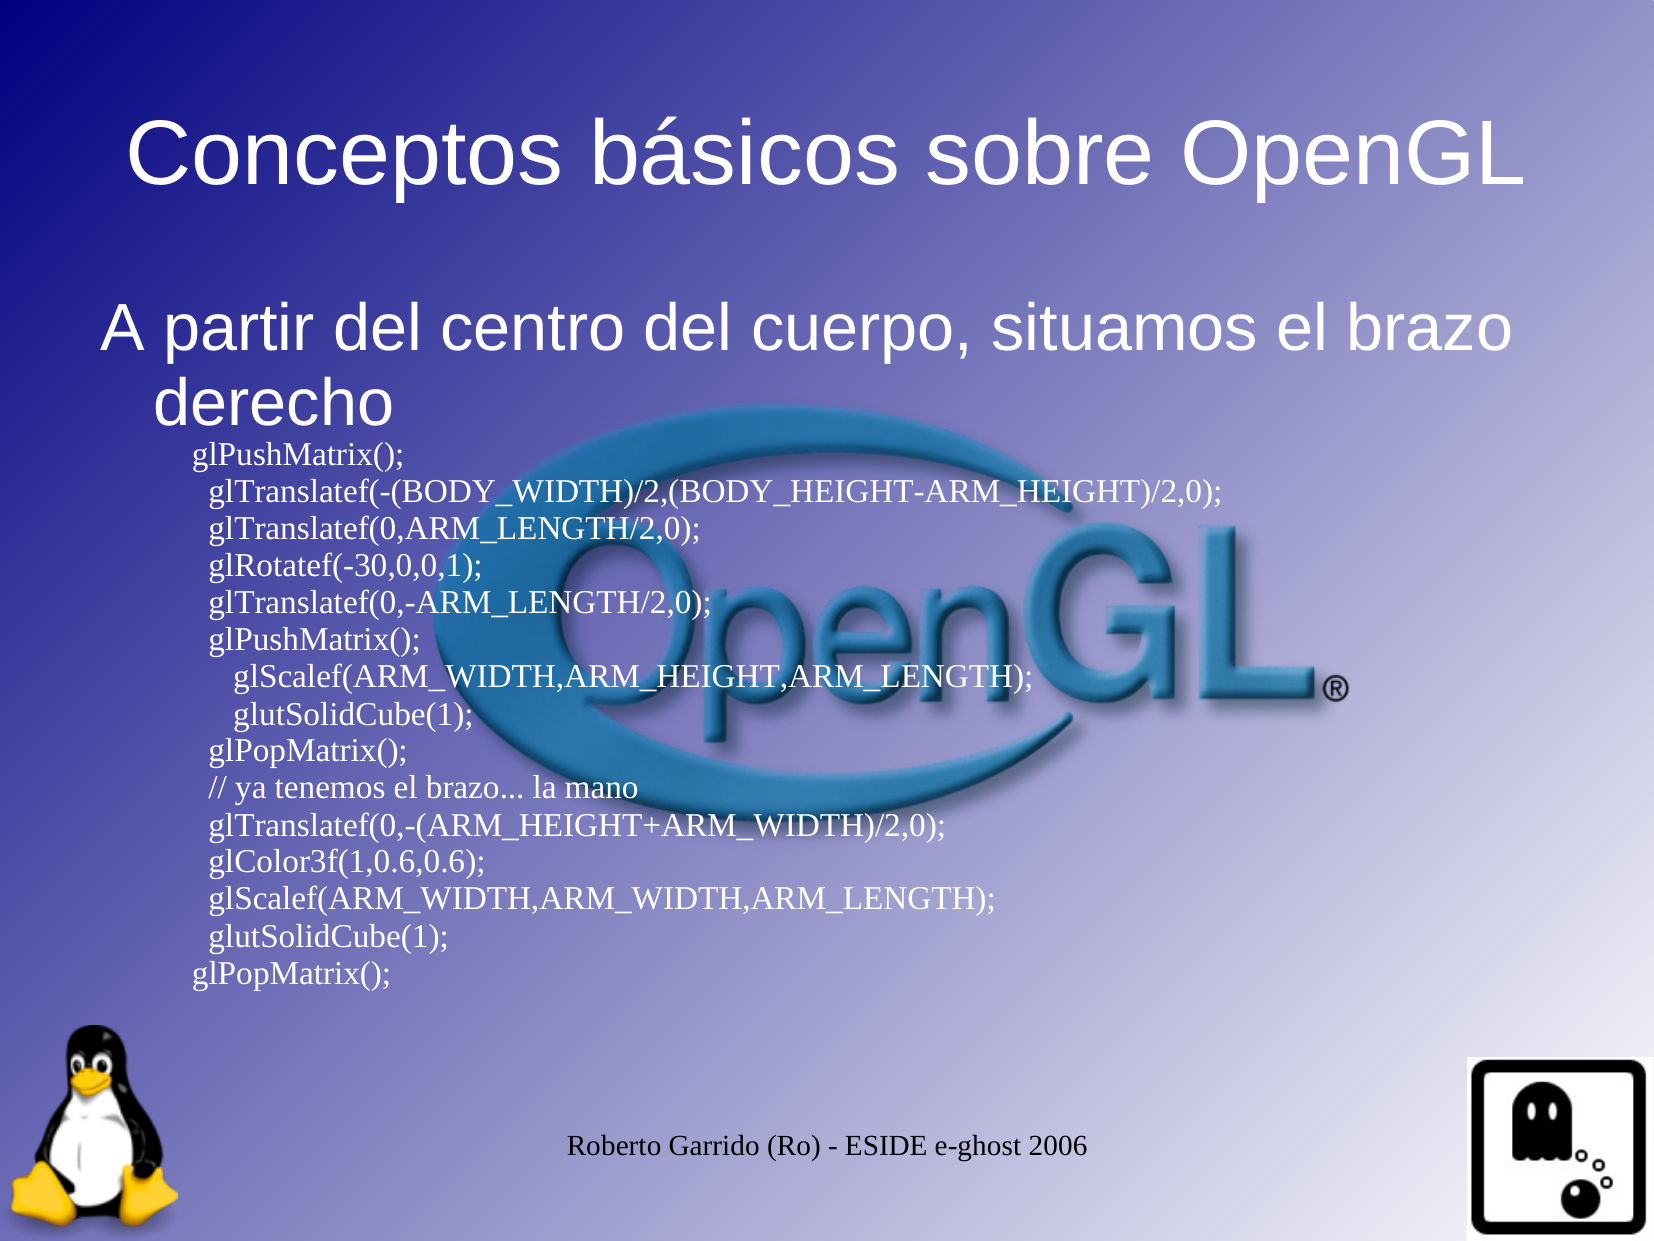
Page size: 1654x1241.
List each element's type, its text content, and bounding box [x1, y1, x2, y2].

picture [0, 1025, 178, 1241]
title Conceptos básicos sobre OpenGL [82, 49, 1571, 257]
picture [1467, 1057, 1654, 1241]
list A partir del centro del cuerpo, situamos el brazo derecho [82, 290, 1571, 1109]
text_box glPushMatrix(); glTranslatef(-(BODY_WIDTH)/2,(BODY_HEIGHT-ARM_HEIGHT)/2,0); glTranslatef(0,ARM_LENGTH/2,0); glRotatef(-30,0,0,1); glTranslatef(0,-ARM_LENGTH/2,0); glPushMatrix(); glScalef(ARM_WIDTH,ARM_HEIGHT,ARM_LENGTH); glutSolidCube(1); glPopMatrix(); // ya tenemos el brazo... la mano glTranslatef(0,-(ARM_HEIGHT+ARM_WIDTH)/2,0); glColor3f(1,0.6,0.6); glScalef(ARM_WIDTH,ARM_WIDTH,ARM_LENGTH); glutSolidCube(1); glPopMatrix(); [177, 428, 1654, 999]
